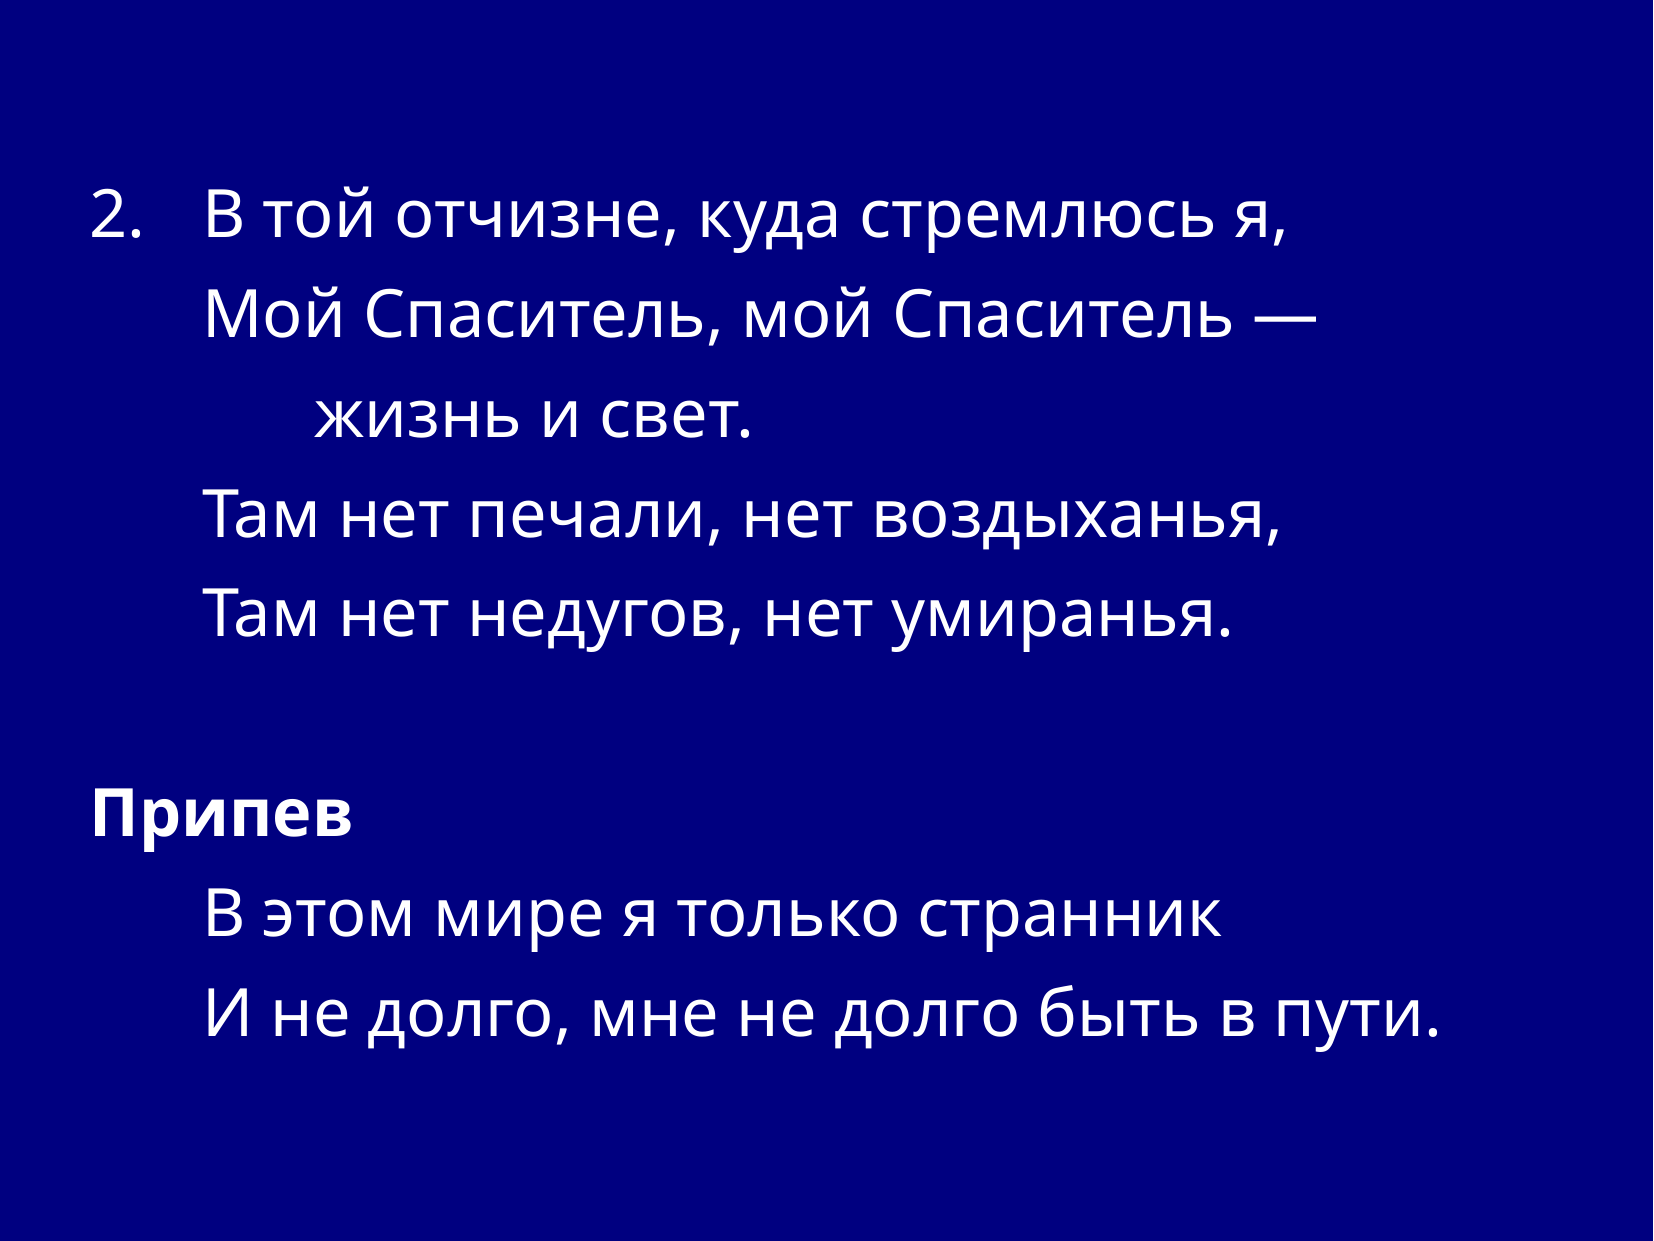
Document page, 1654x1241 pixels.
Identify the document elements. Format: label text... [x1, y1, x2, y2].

text_box 2. В той отчизне, куда стремлюсь я, Мой Спаситель, мой Спаситель — жизнь и свет. Там нет печали, нет воздыханья, Там нет недугов, нет умиранья. Припев В этом мире я только странник И не долго, мне не долго быть в пути. [75, 150, 1653, 1163]
